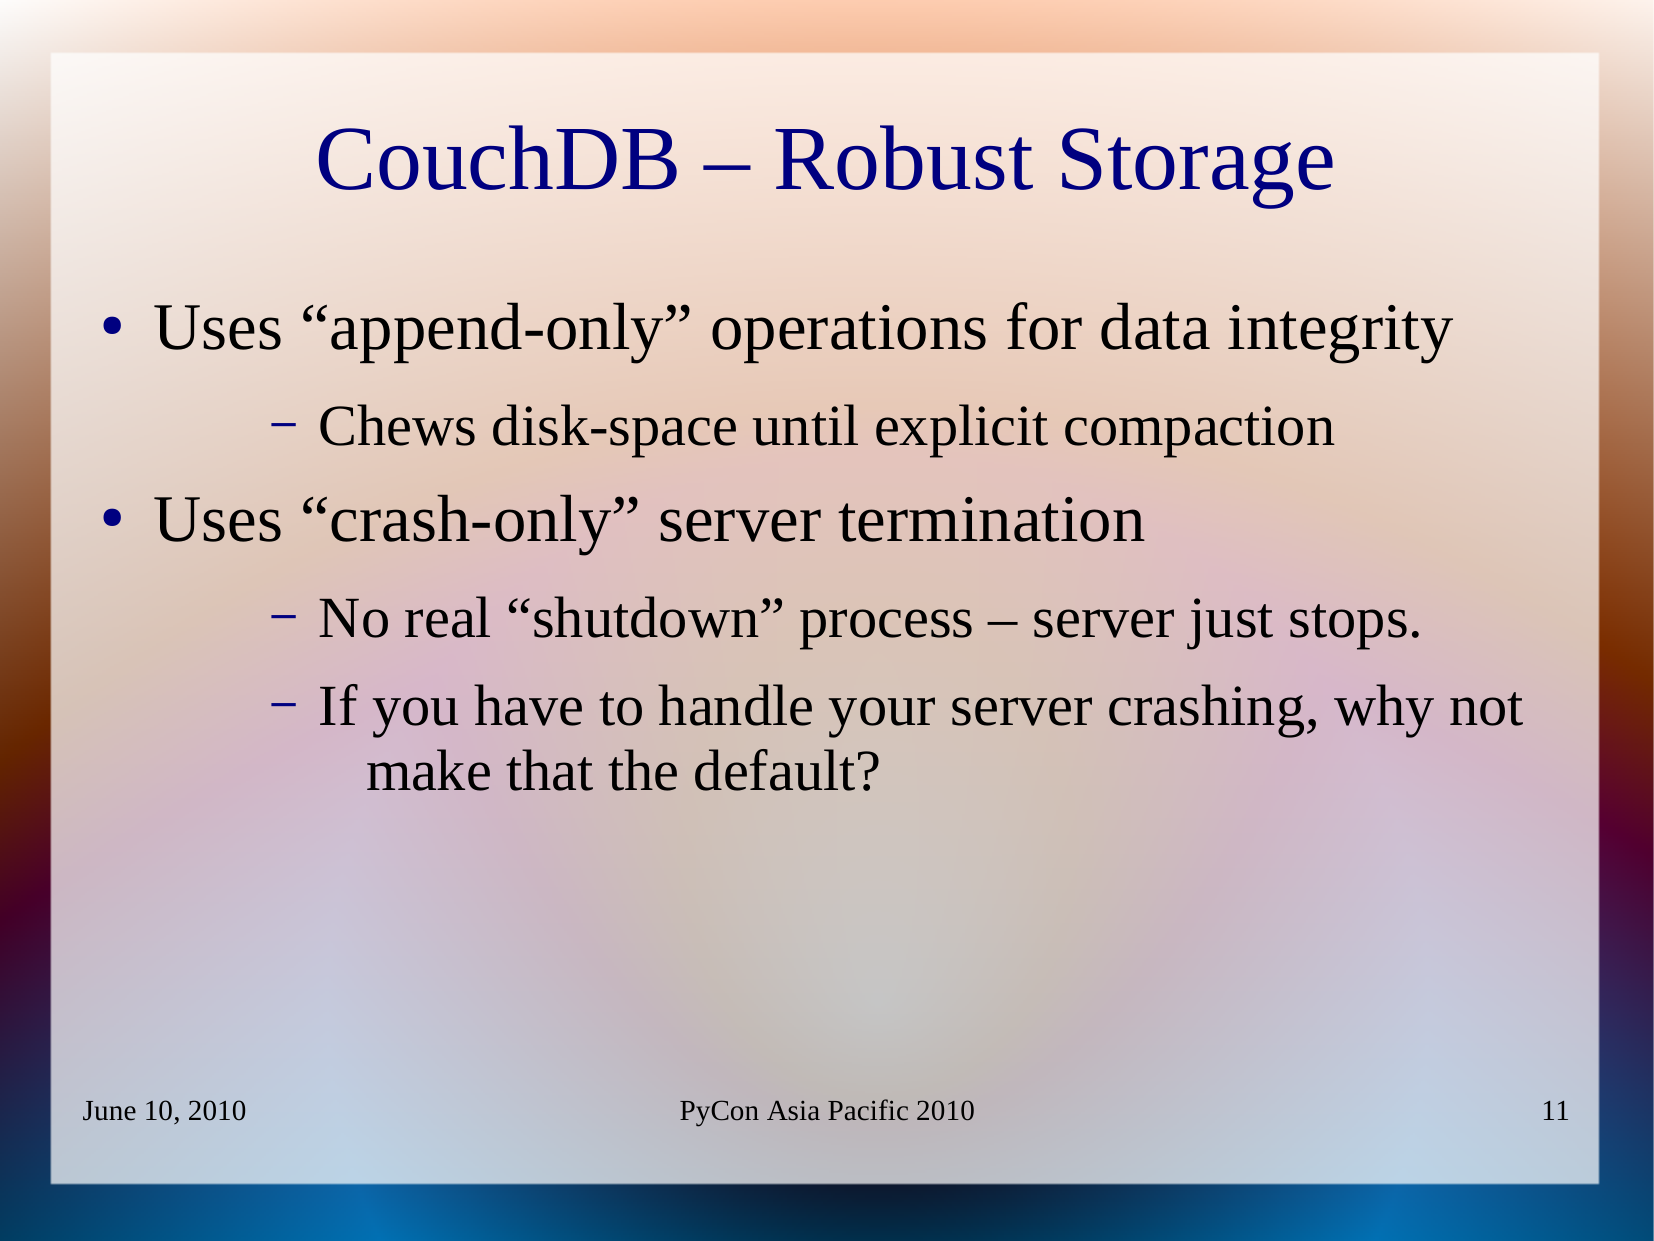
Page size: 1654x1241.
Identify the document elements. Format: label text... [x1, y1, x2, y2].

picture [0, 0, 1654, 1241]
title CouchDB – Robust Storage [82, 55, 1571, 263]
list Uses “append-only” operations for data integrity Chews disk-space until explicit compaction Uses “crash-only” server termination No real “shutdown” process – server just stops. If you have to handle your server crashing, why not make that the default? [82, 290, 1571, 1034]
